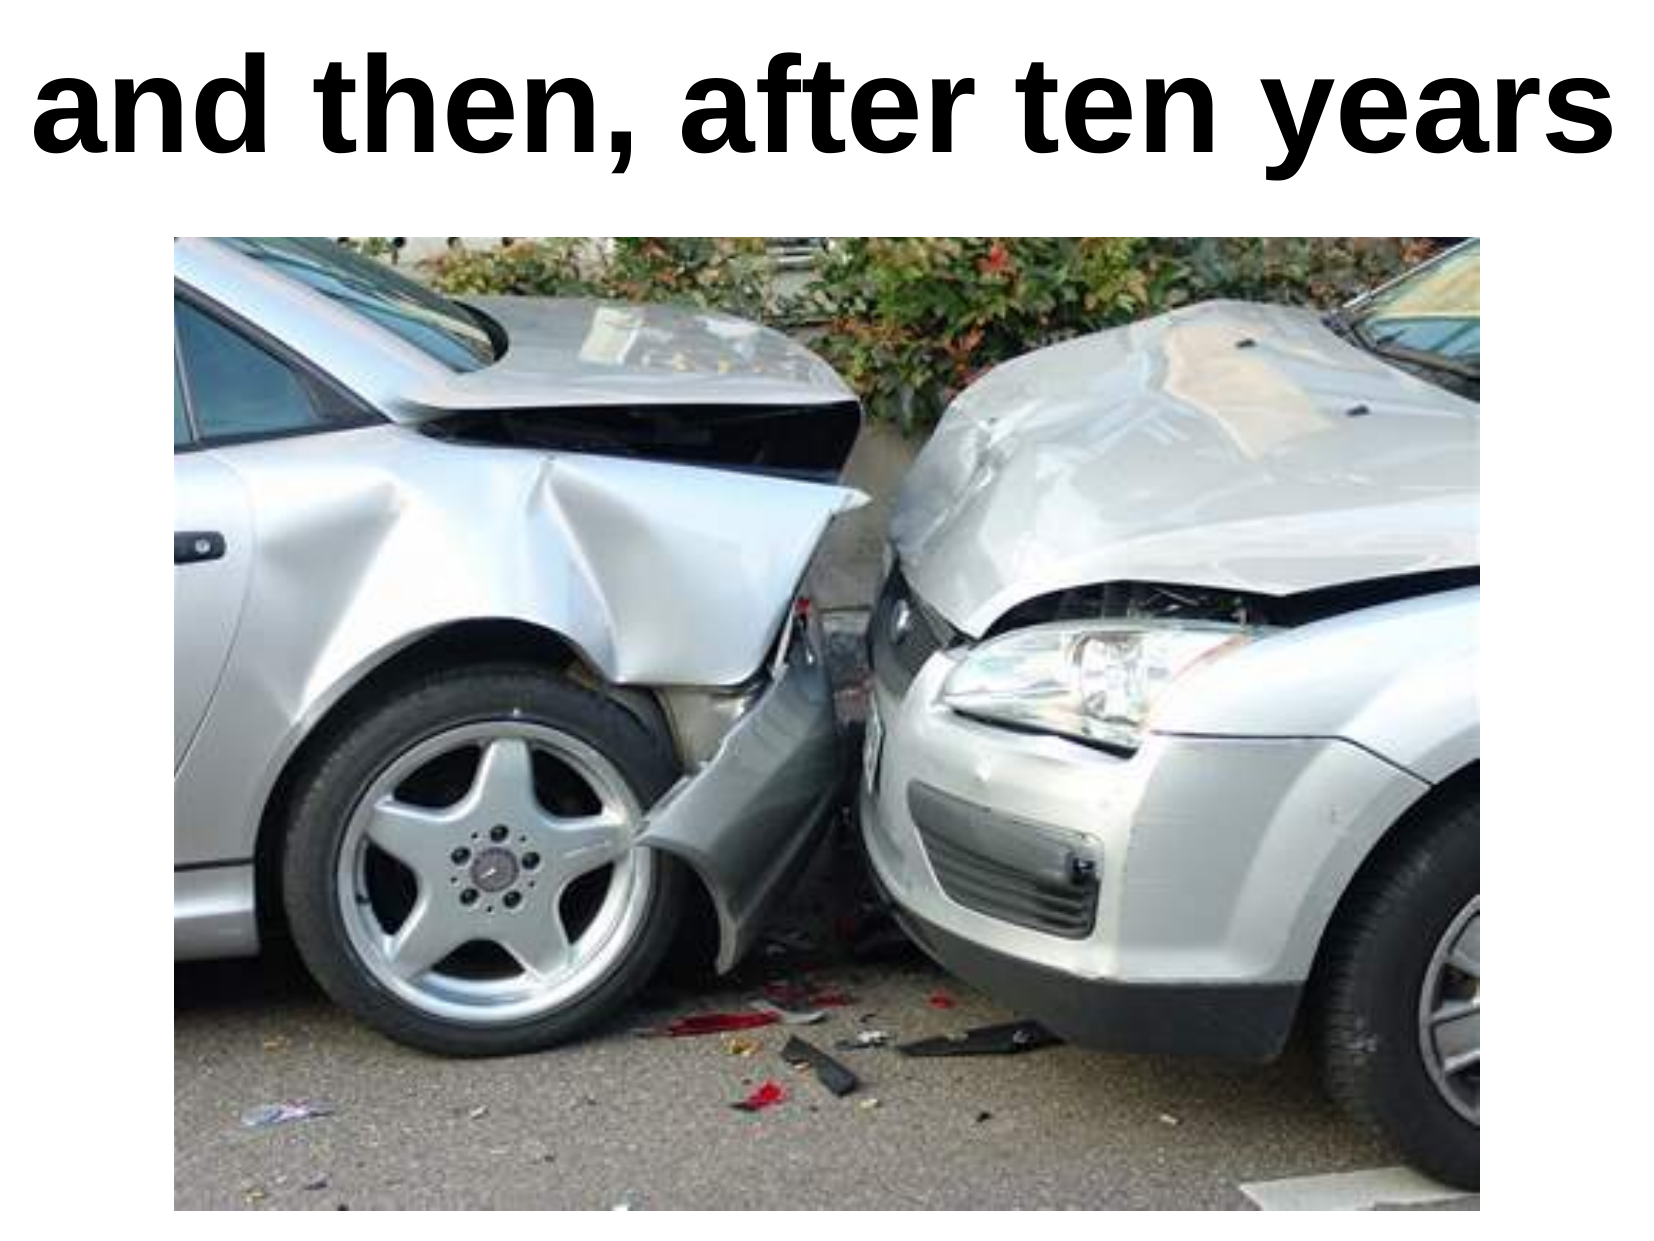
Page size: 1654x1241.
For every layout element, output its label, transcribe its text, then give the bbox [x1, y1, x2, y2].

title and then, after ten years [15, 0, 1636, 211]
picture [174, 237, 1480, 1211]
